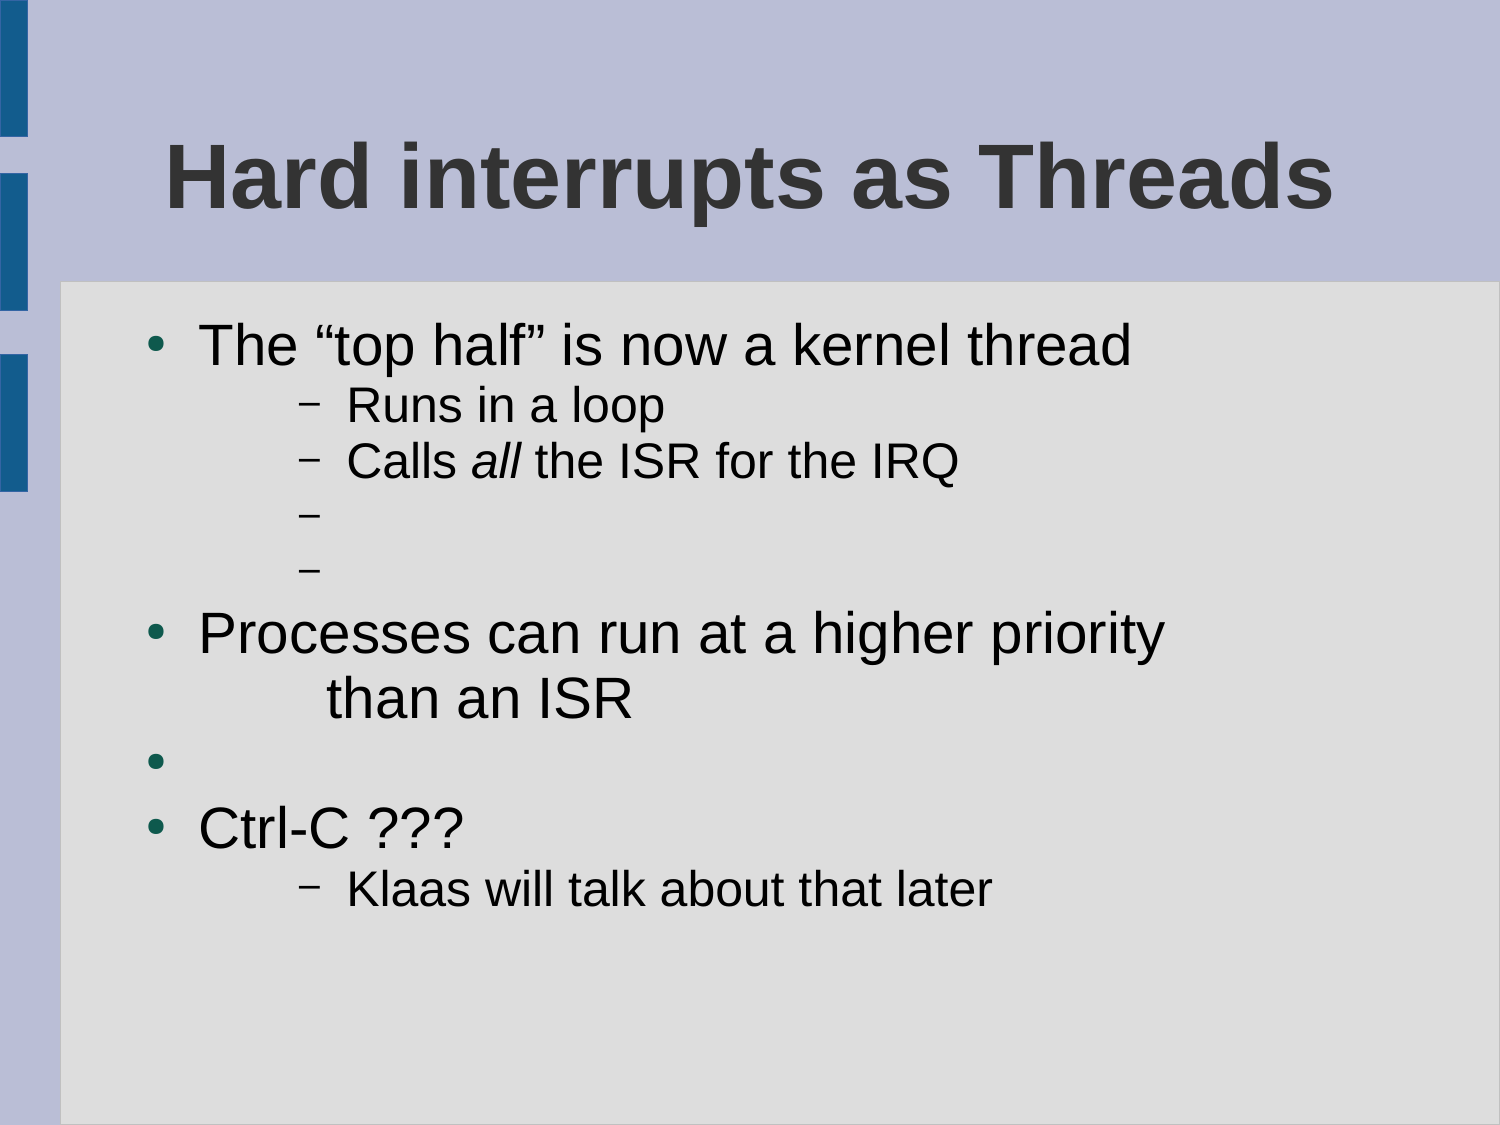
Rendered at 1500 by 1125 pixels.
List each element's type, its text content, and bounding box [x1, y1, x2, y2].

title Hard interrupts as Threads [110, 82, 1392, 271]
list The “top half” is now a kernel thread Runs in a loop Calls all the ISR for the IRQ Processes can run at a higher priority than an ISR Ctrl-C ??? Klaas will talk about that later [110, 312, 1392, 1022]
